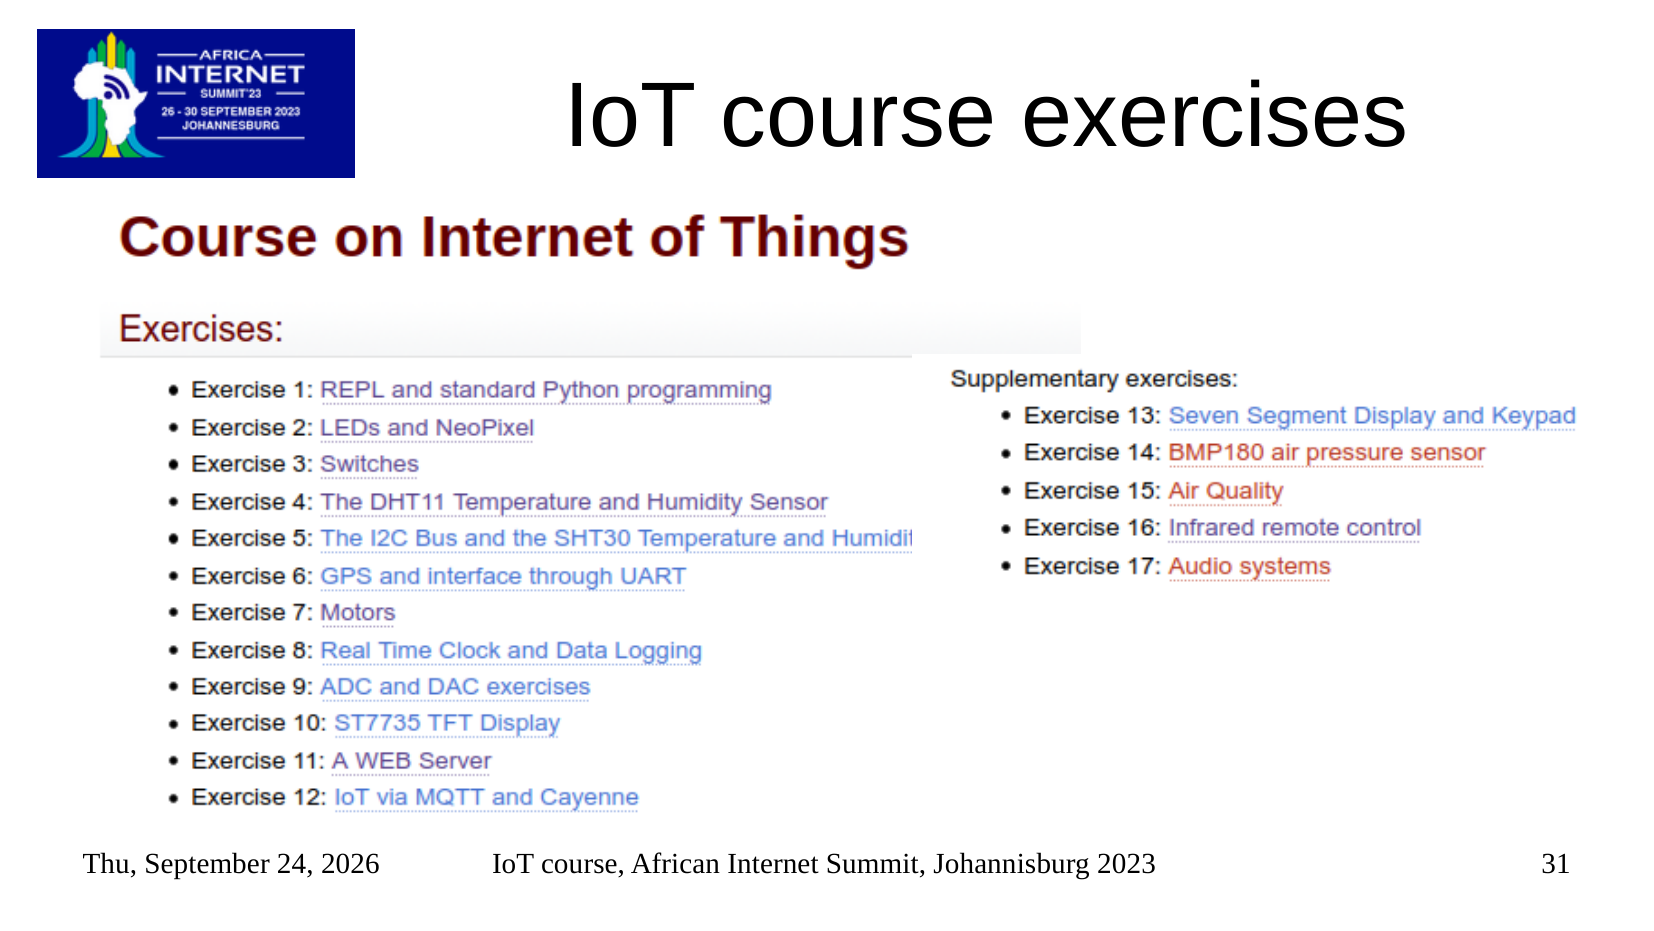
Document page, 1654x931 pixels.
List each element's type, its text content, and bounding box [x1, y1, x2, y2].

picture [37, 29, 355, 178]
picture [59, 206, 1643, 827]
title IoT course exercises [403, 37, 1571, 193]
